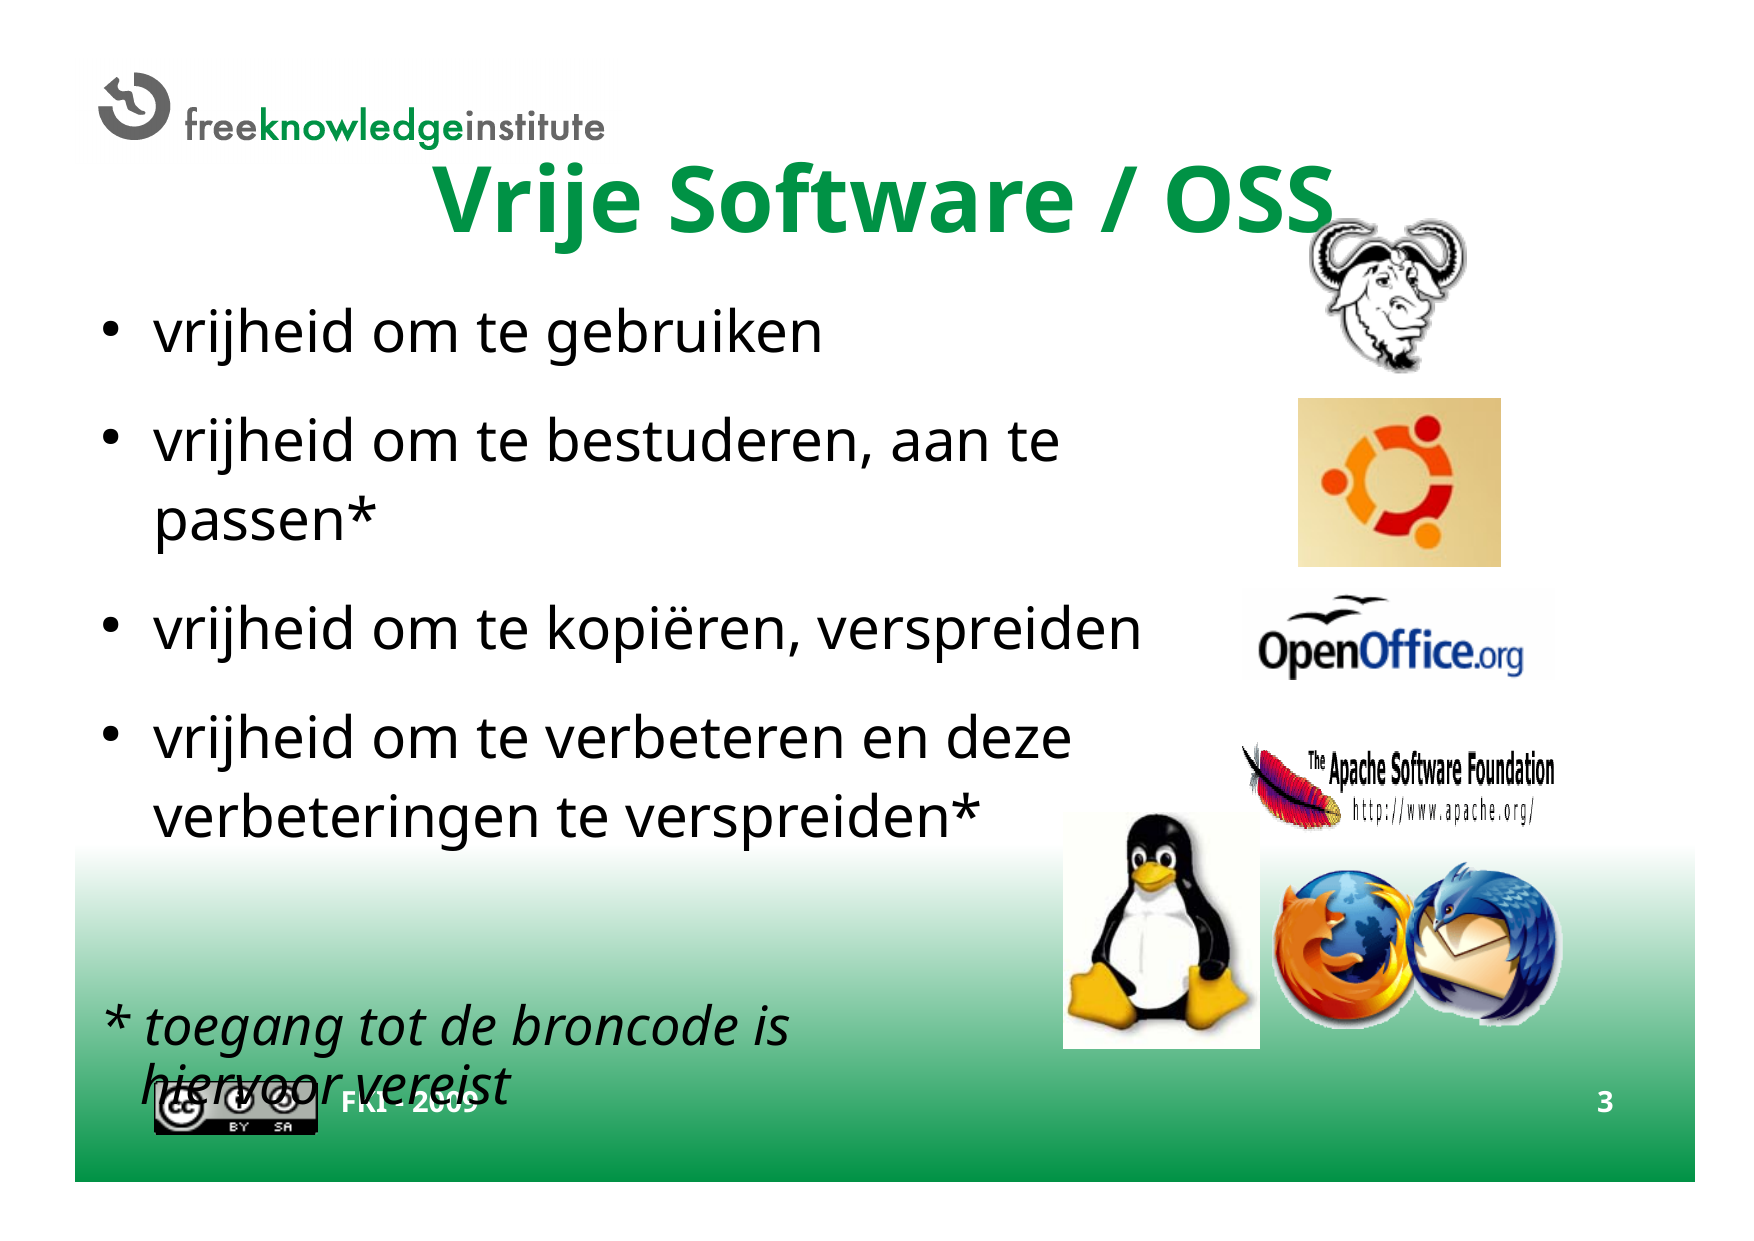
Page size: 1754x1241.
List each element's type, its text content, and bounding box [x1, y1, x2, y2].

picture [1063, 741, 1573, 1049]
picture [1242, 588, 1555, 680]
picture [154, 1109, 318, 1135]
picture [75, 58, 622, 164]
picture [1298, 398, 1501, 567]
list vrijheid om te gebruiken vrijheid om te bestuderen, aan te passen* vrijheid om te kopiëren, verspreiden vrijheid om te verbeteren en deze verbeteringen te verspreiden* * toegang tot de broncode is hiervoor vereist [82, 290, 1251, 1109]
picture [1309, 214, 1467, 380]
title Vrije Software / OSS [155, 103, 1614, 292]
